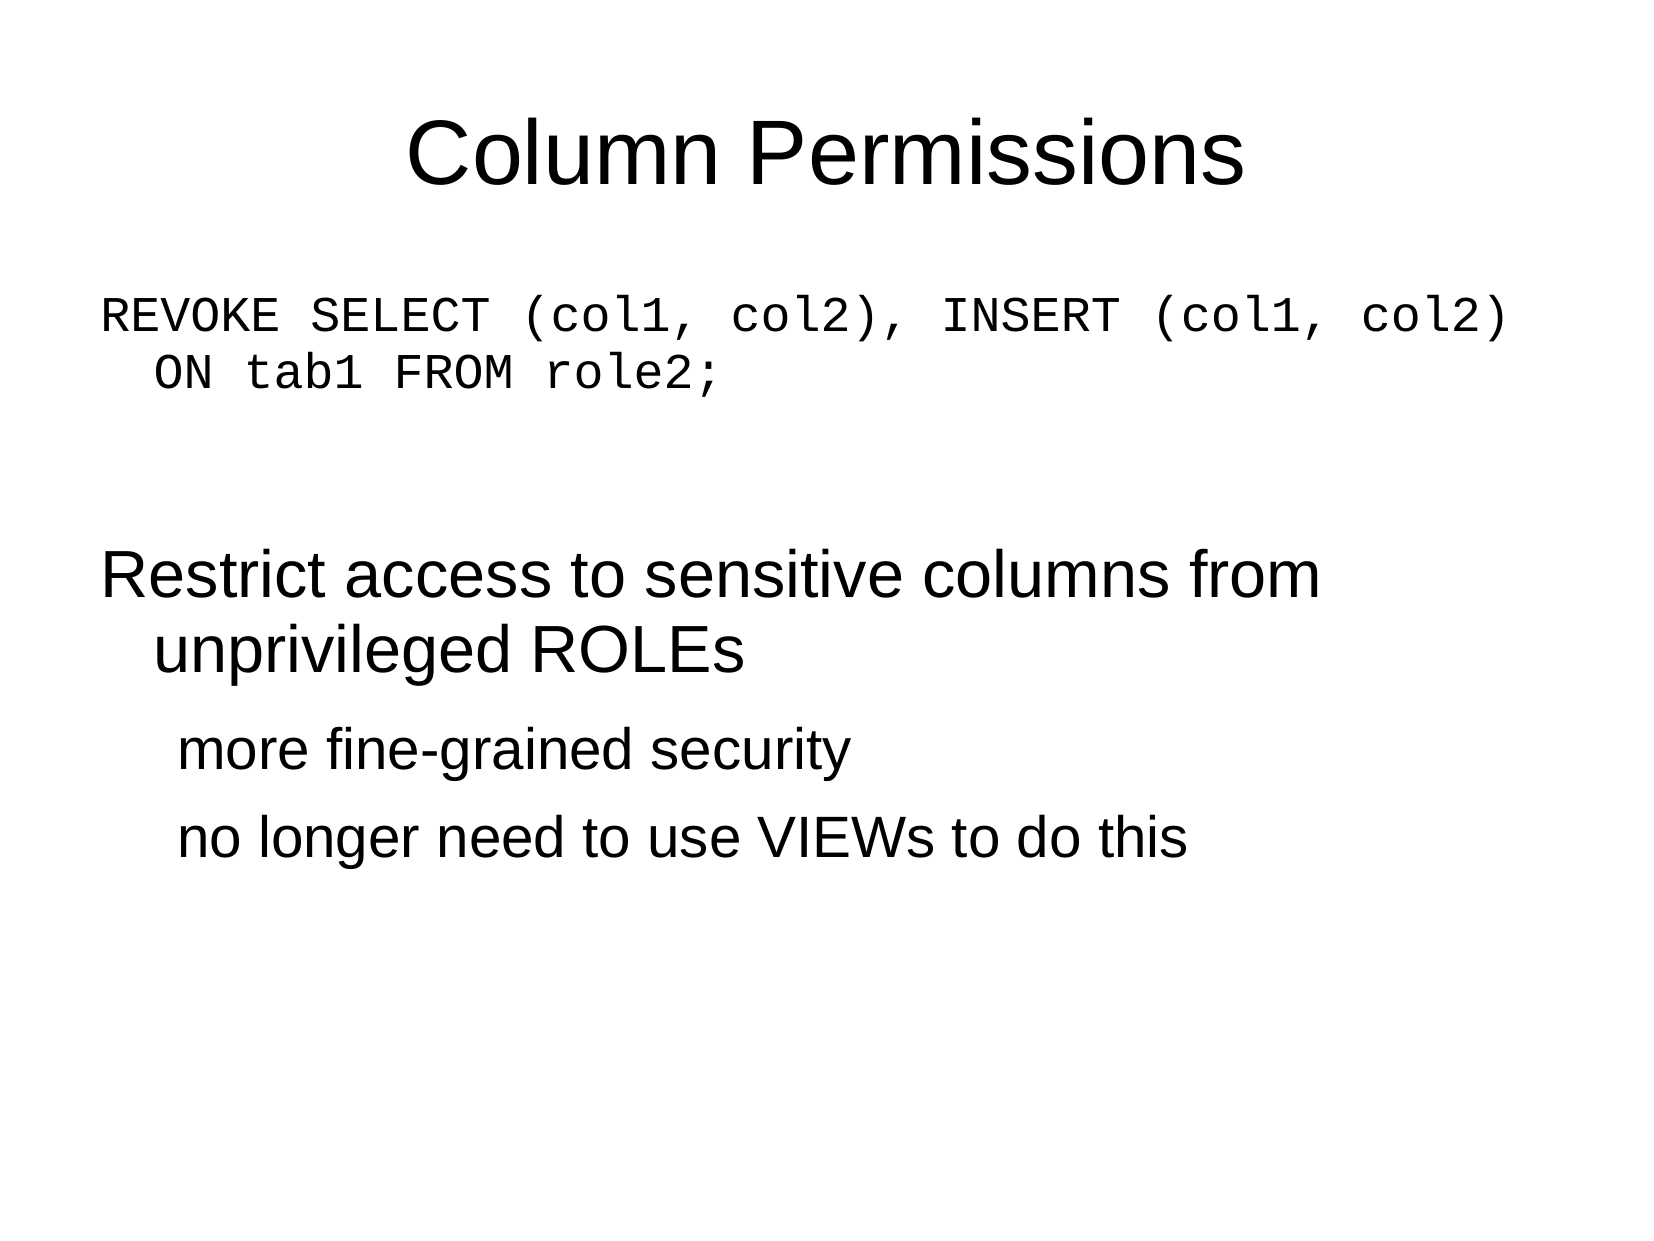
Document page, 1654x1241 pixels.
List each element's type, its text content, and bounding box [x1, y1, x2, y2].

list REVOKE SELECT (col1, col2), INSERT (col1, col2) ON tab1 FROM role2; Restrict access to sensitive columns from unprivileged ROLEs more fine-grained security no longer need to use VIEWs to do this [82, 290, 1571, 1094]
title Column Permissions [82, 56, 1571, 250]
